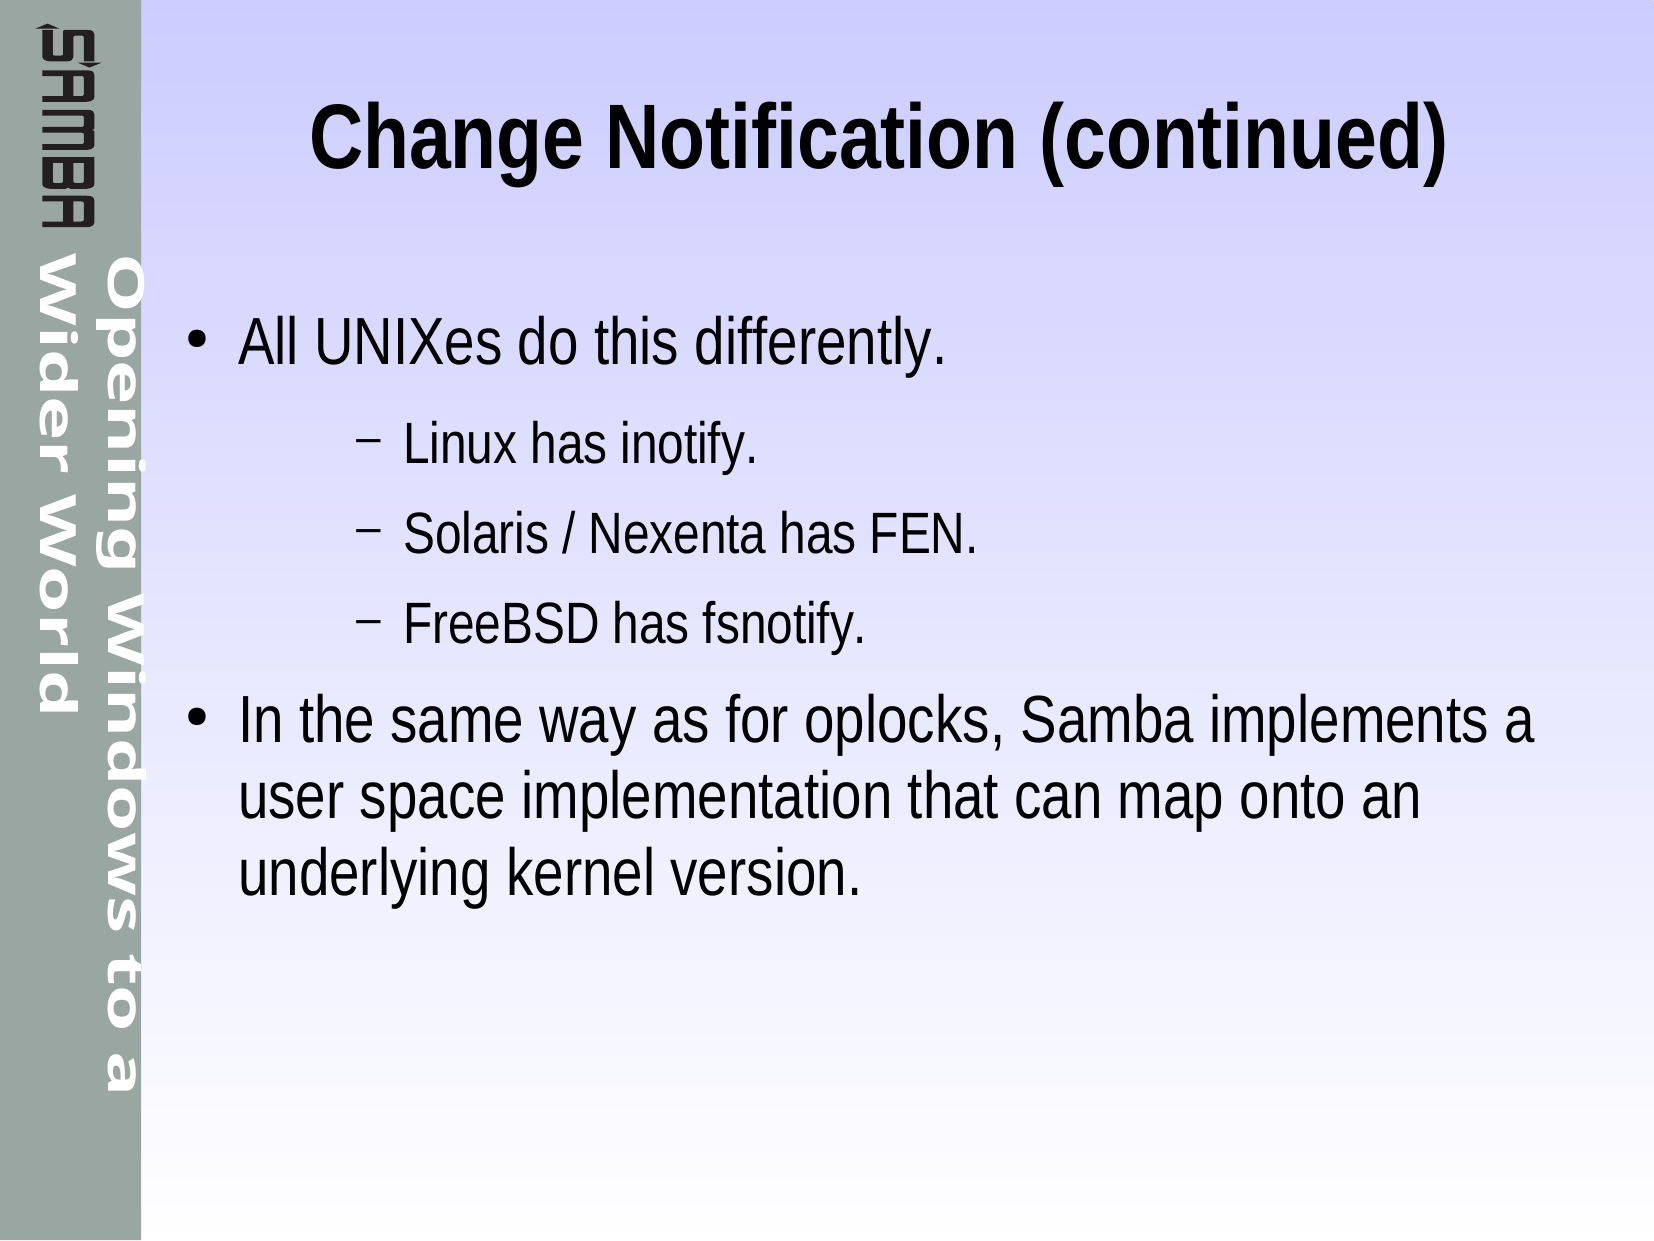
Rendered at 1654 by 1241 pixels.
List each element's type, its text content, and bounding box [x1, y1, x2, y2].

title Change Notification (continued) [173, 28, 1586, 243]
list All UNIXes do this differently. Linux has inotify. Solaris / Nexenta has FEN. FreeBSD has fsnotify. In the same way as for oplocks, Samba implements a user space implementation that can map onto an underlying kernel version. [167, 302, 1580, 1211]
